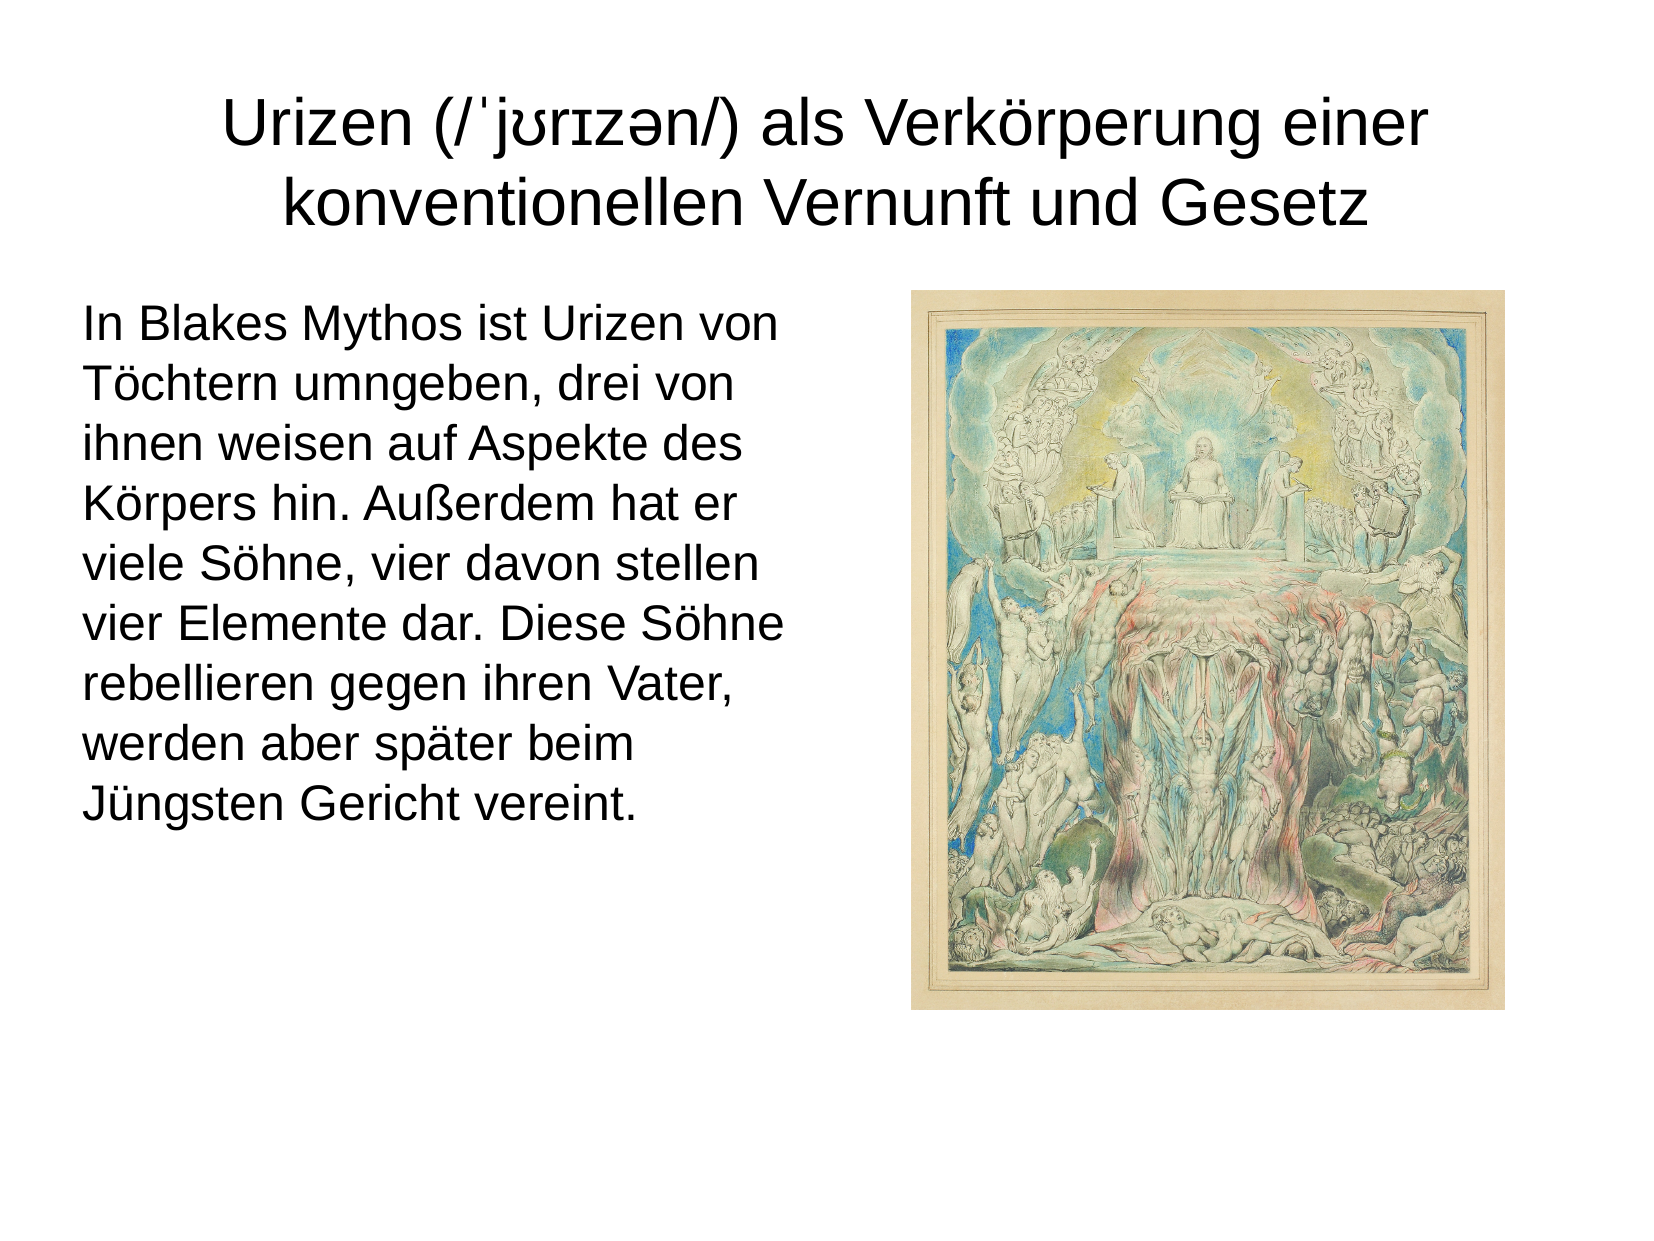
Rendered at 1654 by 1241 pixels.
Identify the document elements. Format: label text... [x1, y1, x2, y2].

list In Blakes Mythos ist Urizen von Töchtern umngeben, drei von ihnen weisen auf Aspekte des Körpers hin. Außerdem hat er viele Söhne, vier davon stellen vier Elemente dar. Diese Söhne rebellieren gegen ihren Vater, werden aber später beim Jüngsten Gericht vereint. [82, 290, 809, 1010]
picture [911, 290, 1505, 1010]
title Urizen (/ˈjʊrɪzən/) als Verkörperung einer konventionellen Vernunft und Gesetz [82, 78, 1571, 228]
